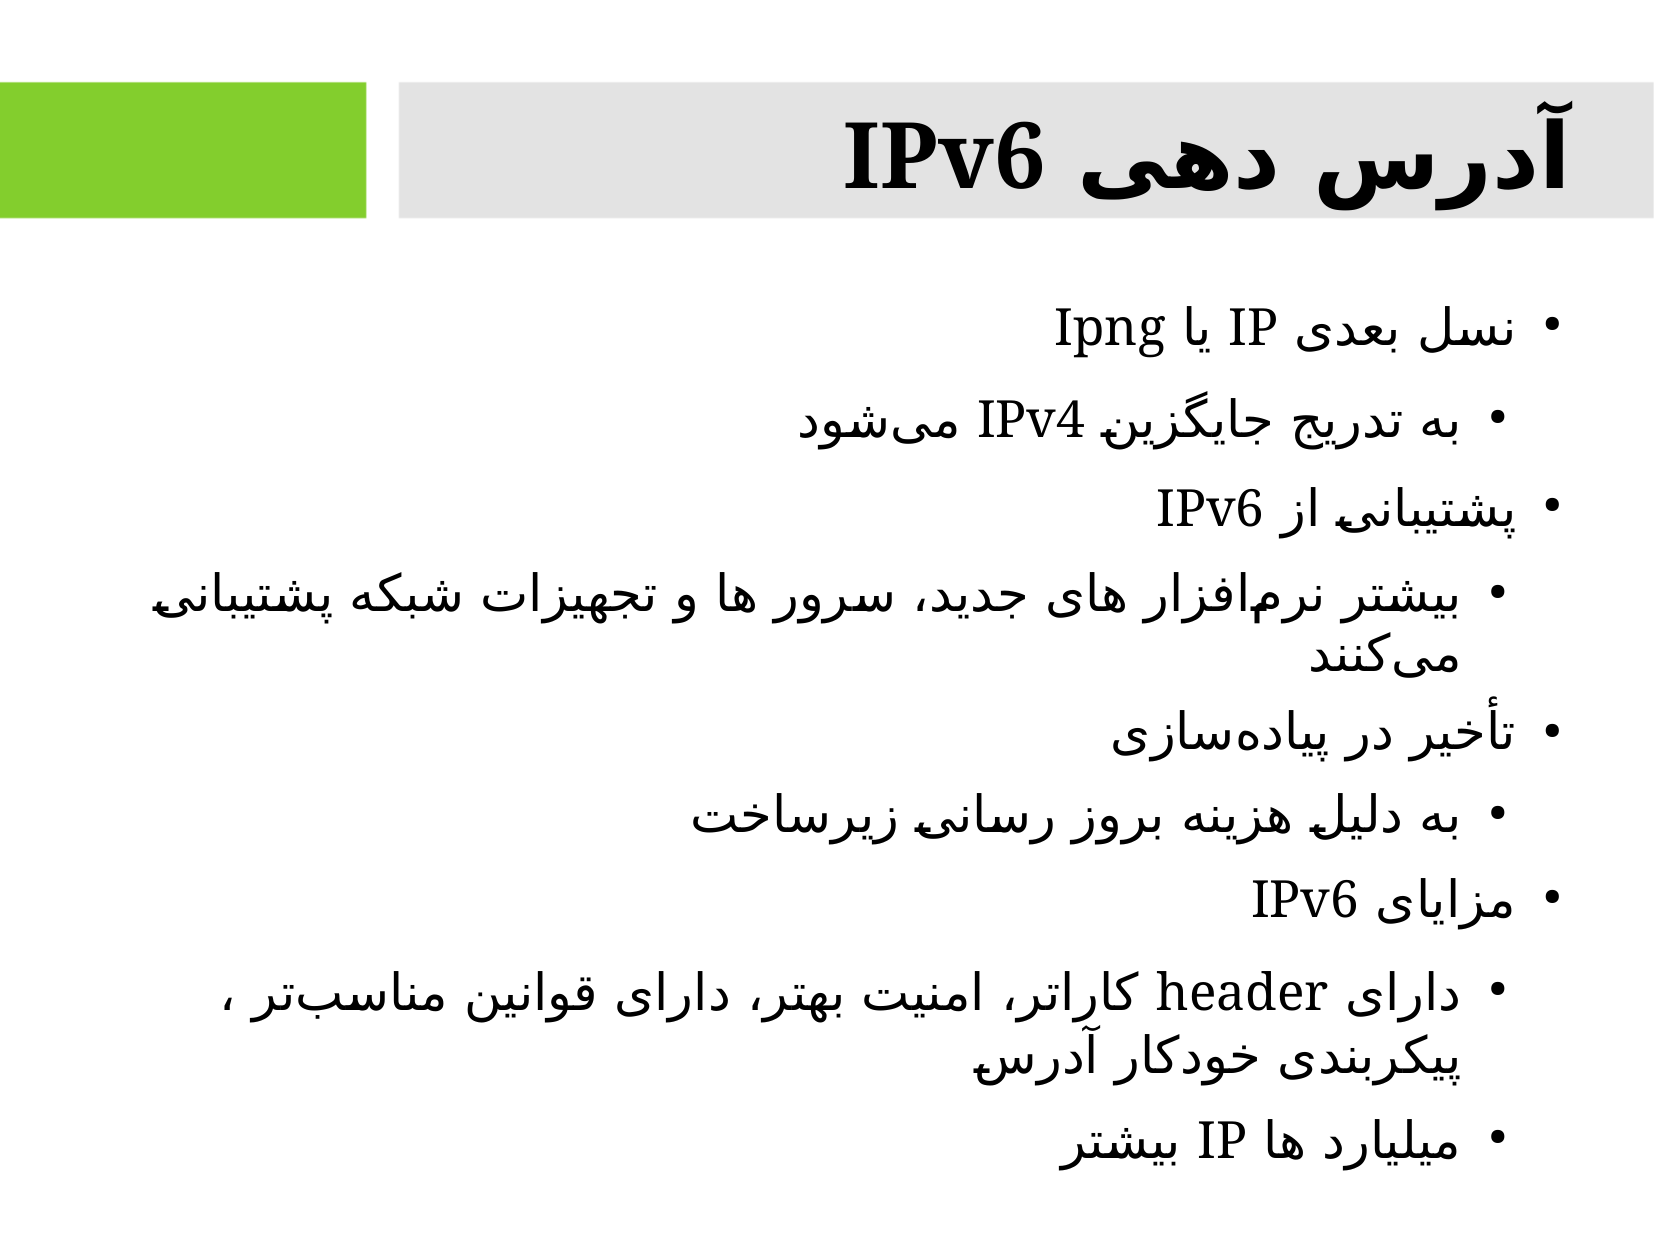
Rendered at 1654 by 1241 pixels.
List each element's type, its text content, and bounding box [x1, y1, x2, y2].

picture [0, 0, 1654, 1241]
title آدرس دهی IPv6 [82, 49, 1571, 257]
list نسل بعدی IP یا Ipng به تدریج جایگزین IPv4 می‌شود پشتیبانی از IPv6 بیشتر نرم‌افزار های جدید، سرور ها و تجهیزات شبکه پشتیبانی می‌کنند تأخیر در پیاده‌سازی به دلیل هزینه بروز رسانی زیرساخت مزایای IPv6 دارای header کاراتر، امنیت بهتر، دارای قوانین مناسب‌تر ، پیکربندی خودکار آدرس میلیارد ها IP بیشتر [82, 290, 1571, 1182]
